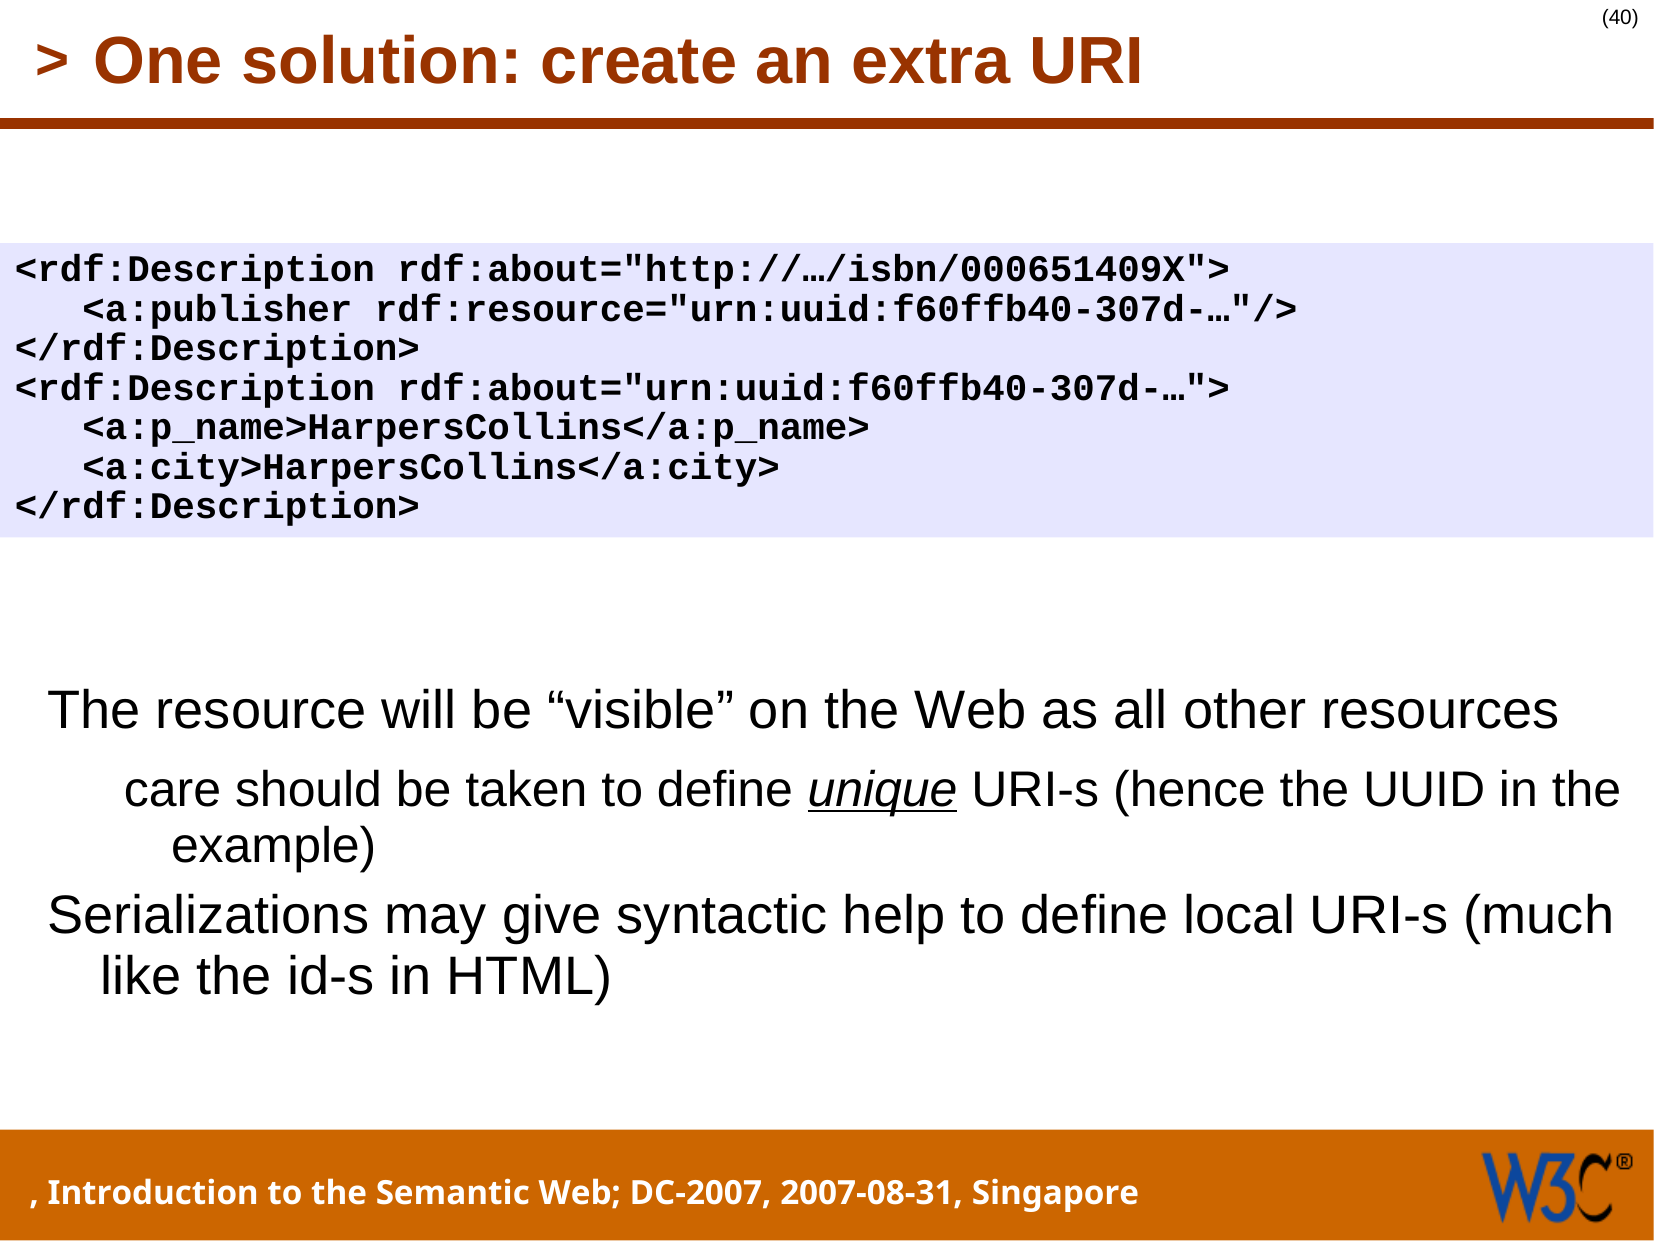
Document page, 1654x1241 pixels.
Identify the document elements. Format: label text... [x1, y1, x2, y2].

list The resource will be “visible” on the Web as all other resources care should be taken to define unique URI-s (hence the UUID in the example) Serializations may give syntactic help to define local URI-s (much like the id-s in HTML) [29, 679, 1624, 1006]
title One solution: create an extra URI [93, 0, 1493, 119]
picture [1477, 1149, 1639, 1228]
text_box <rdf:Description rdf:about="http://…/isbn/000651409X"> <a:publisher rdf:resource="urn:uuid:f60ffb40-307d-…"/> </rdf:Description> <rdf:Description rdf:about="urn:uuid:f60ffb40-307d-…"> <a:p_name>HarpersCollins</a:p_name> <a:city>HarpersCollins</a:city> </rdf:Description> [0, 243, 1654, 538]
